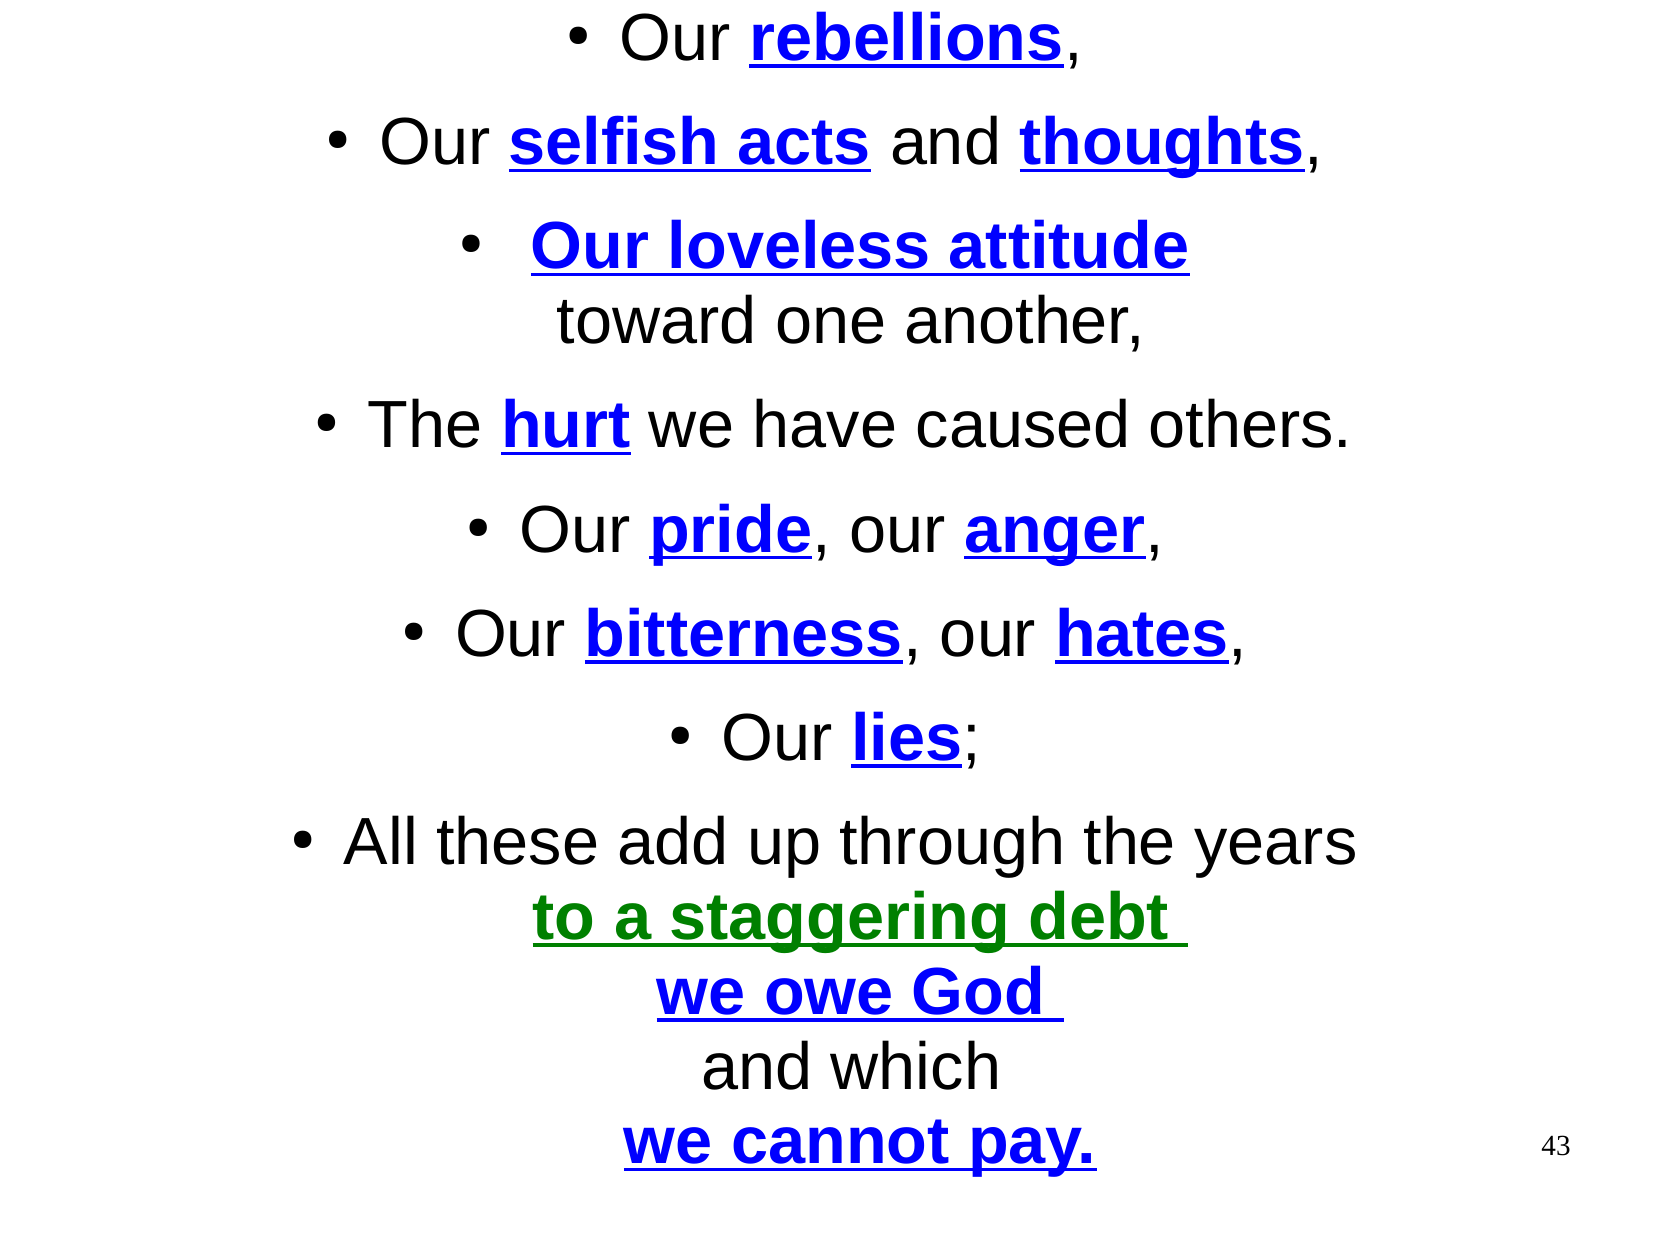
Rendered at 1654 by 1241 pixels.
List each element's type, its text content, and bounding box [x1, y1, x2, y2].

list Our rebellions, Our selfish acts and thoughts, Our loveless attitude toward one another, The hurt we have caused others. Our pride, our anger, Our bitterness, our hates, Our lies; All these add up through the years to a staggering debt we owe God and which we cannot pay. [0, 0, 1651, 1238]
